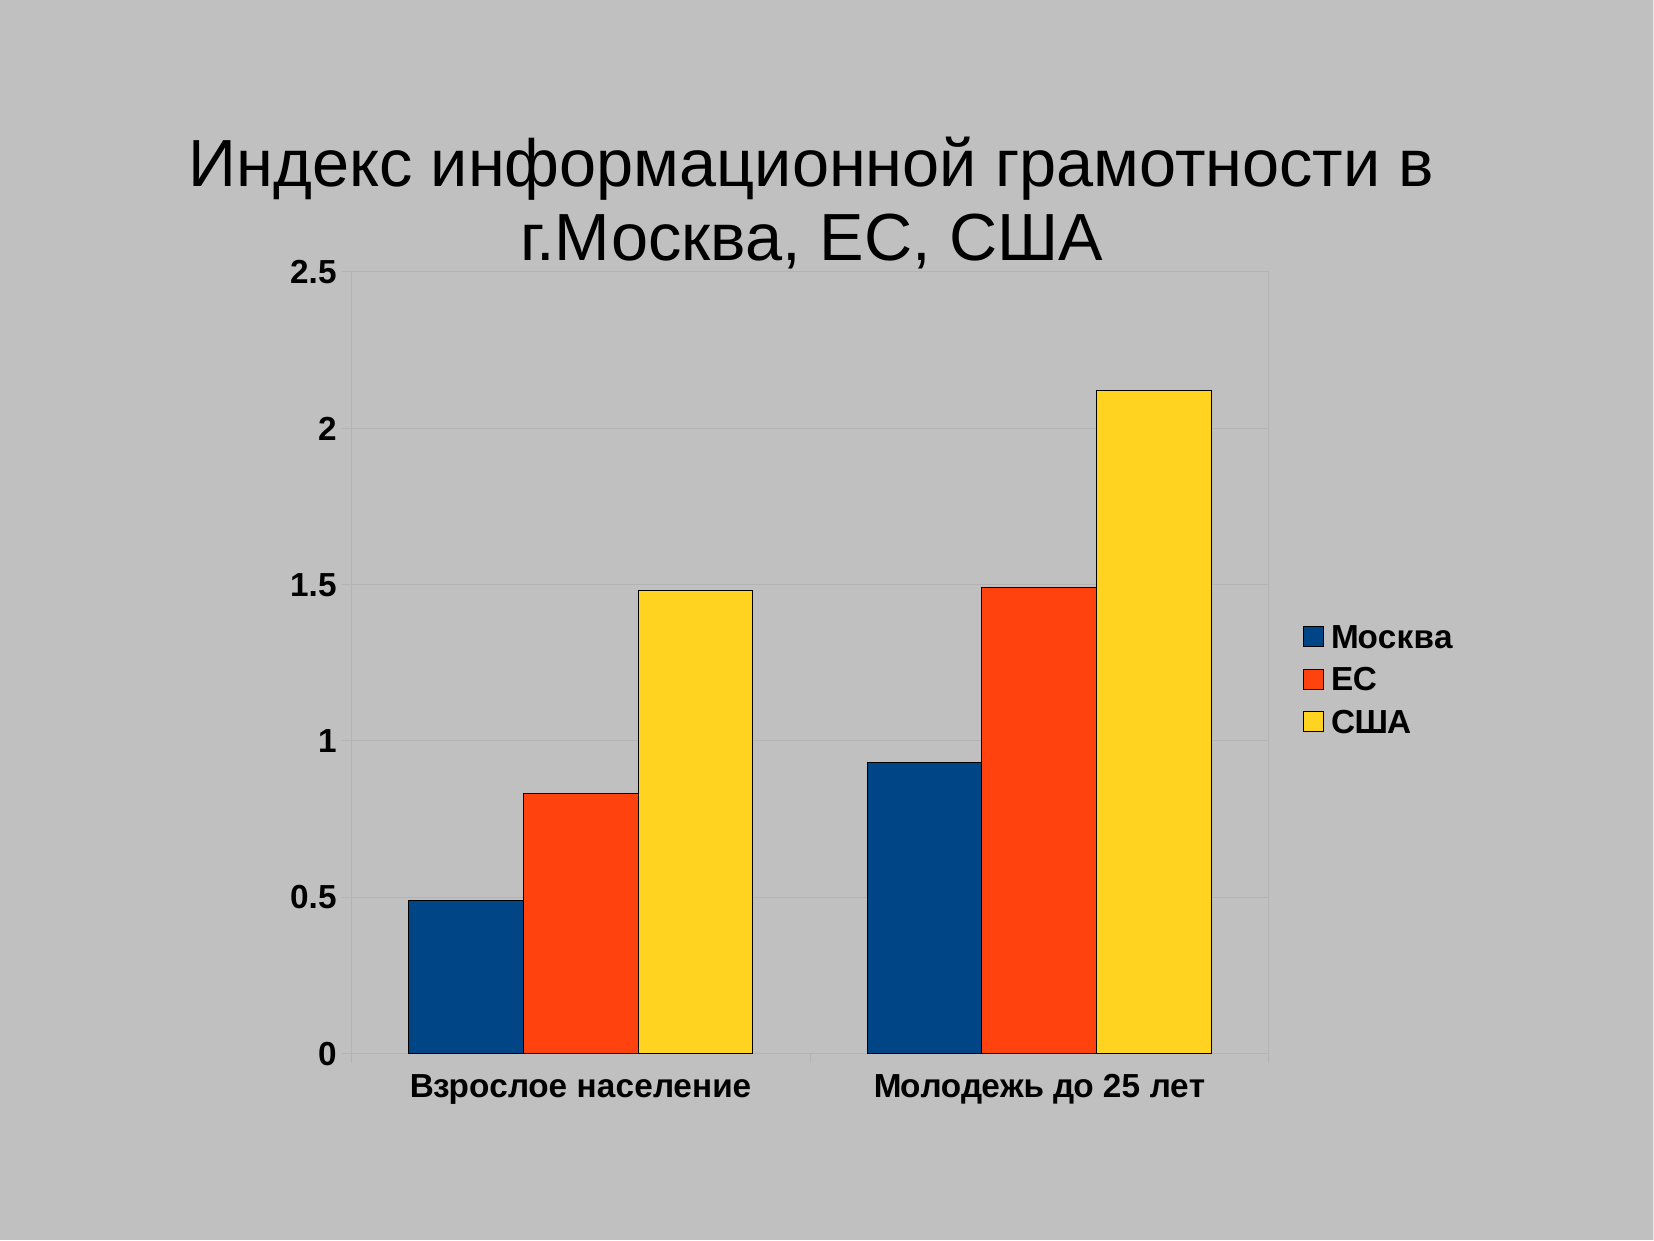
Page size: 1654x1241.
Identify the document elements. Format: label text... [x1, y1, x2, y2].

chart [265, 283, 1477, 1123]
text_box Индекс информационной грамотности в г.Москва, ЕС, США [88, 118, 1536, 283]
